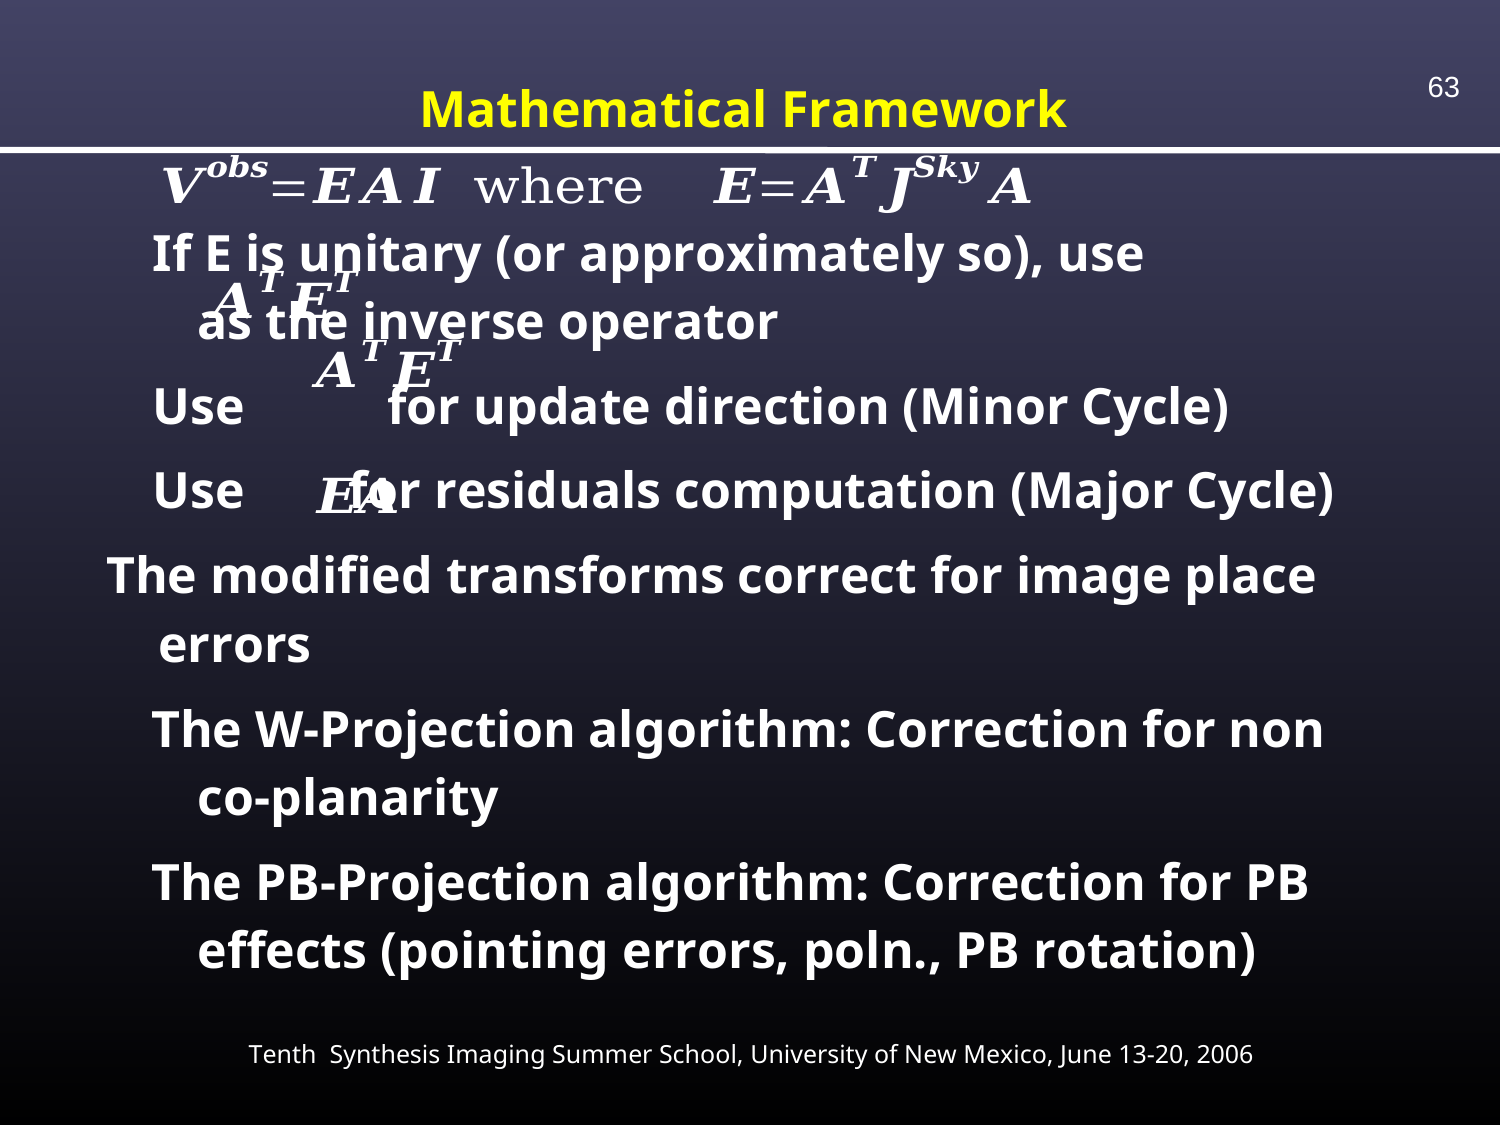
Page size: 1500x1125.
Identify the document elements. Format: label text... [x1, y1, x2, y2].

chart [303, 467, 413, 525]
title Mathematical Framework [112, 62, 1375, 132]
chart [299, 335, 472, 399]
chart [144, 150, 1045, 214]
chart [196, 266, 369, 330]
subtitle If E is unitary (or approximately so), use as the inverse operator Use for update direction (Minor Cycle) Use for residuals computation (Major Cycle) The modified transforms correct for image place errors The W-Projection algorithm: Correction for non co-planarity The PB-Projection algorithm: Correction for PB effects (pointing errors, poln., PB rotation) [106, 132, 1382, 1048]
